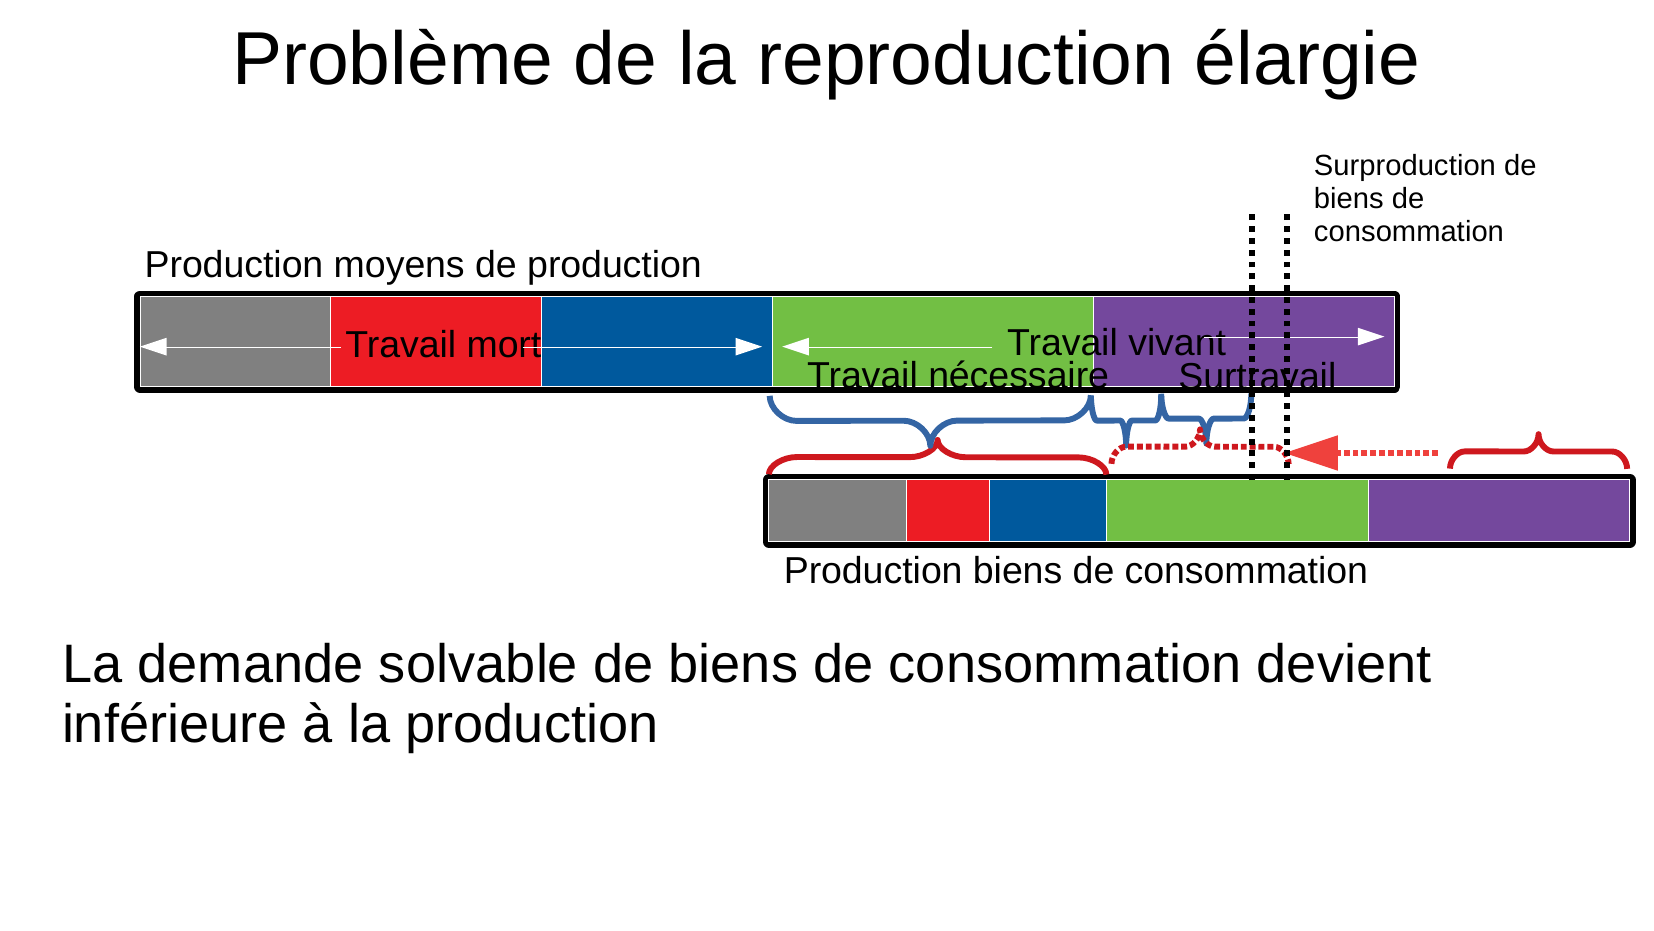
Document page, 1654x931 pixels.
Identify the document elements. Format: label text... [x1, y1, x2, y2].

text_box Travail nécessaire [792, 346, 1159, 410]
title Problème de la reproduction élargie [82, 11, 1571, 107]
text_box Travail vivant [992, 314, 1268, 378]
text_box [140, 296, 1395, 387]
text_box Travail mort [330, 316, 580, 380]
text_box [768, 479, 1630, 542]
text_box La demande solvable de biens de consommation devient inférieure à la production [47, 625, 1630, 762]
text_box Surtravail [1163, 348, 1371, 412]
text_box Surproduction de biens de consommation [1299, 141, 1560, 260]
text_box Production moyens de production [129, 236, 1235, 299]
text_box Production biens de consommation [768, 541, 1527, 599]
